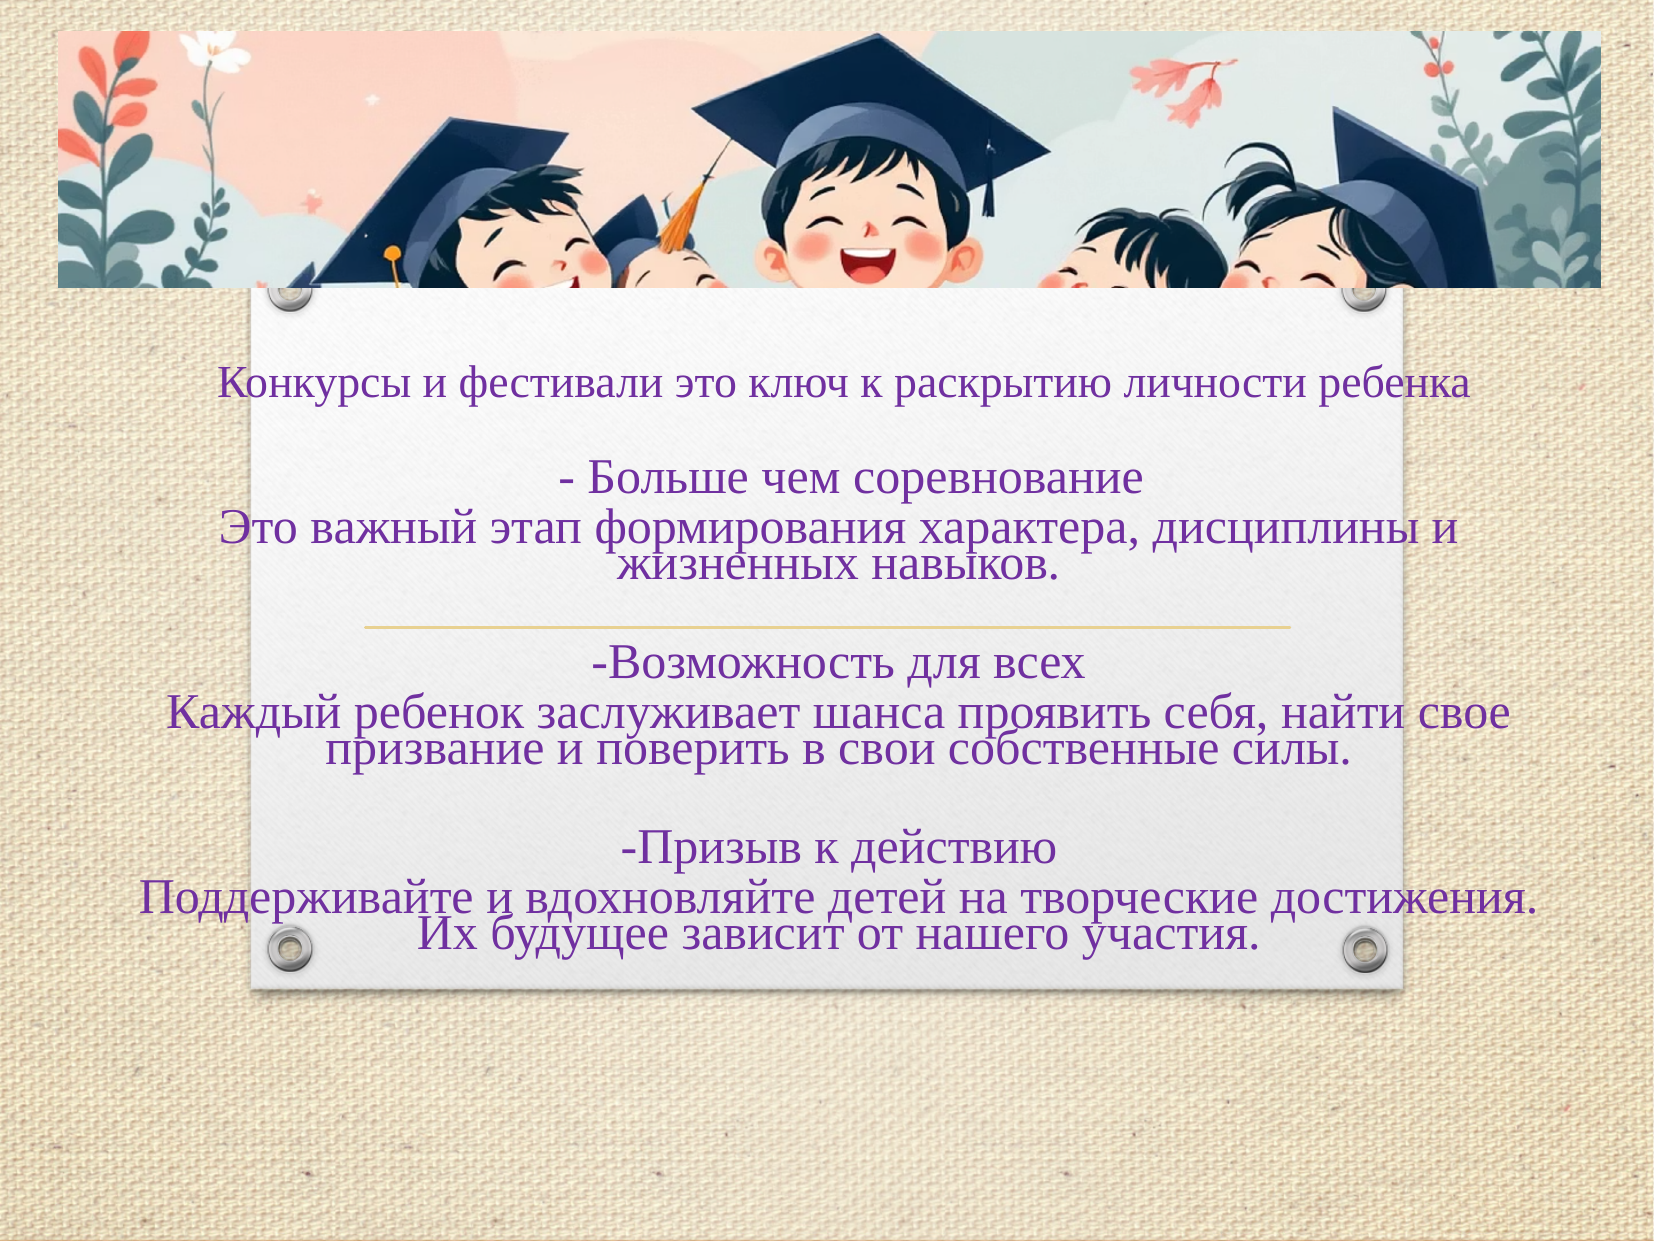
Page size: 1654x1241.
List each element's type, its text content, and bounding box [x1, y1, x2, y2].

subtitle Конкурсы и фестивали это ключ к раскрытию личности ребенка - Больше чем соревнование Это важный этап формирования характера, дисциплины и жизненных навыков. -Возможность для всех Каждый ребенок заслуживает шанса проявить себя, найти свое призвание и поверить в свои собственные силы. -Призыв к действию Поддерживайте и вдохновляйте детей на творческие достижения. Их будущее зависит от нашего участия. [96, 288, 1582, 1144]
picture [58, 31, 1601, 288]
